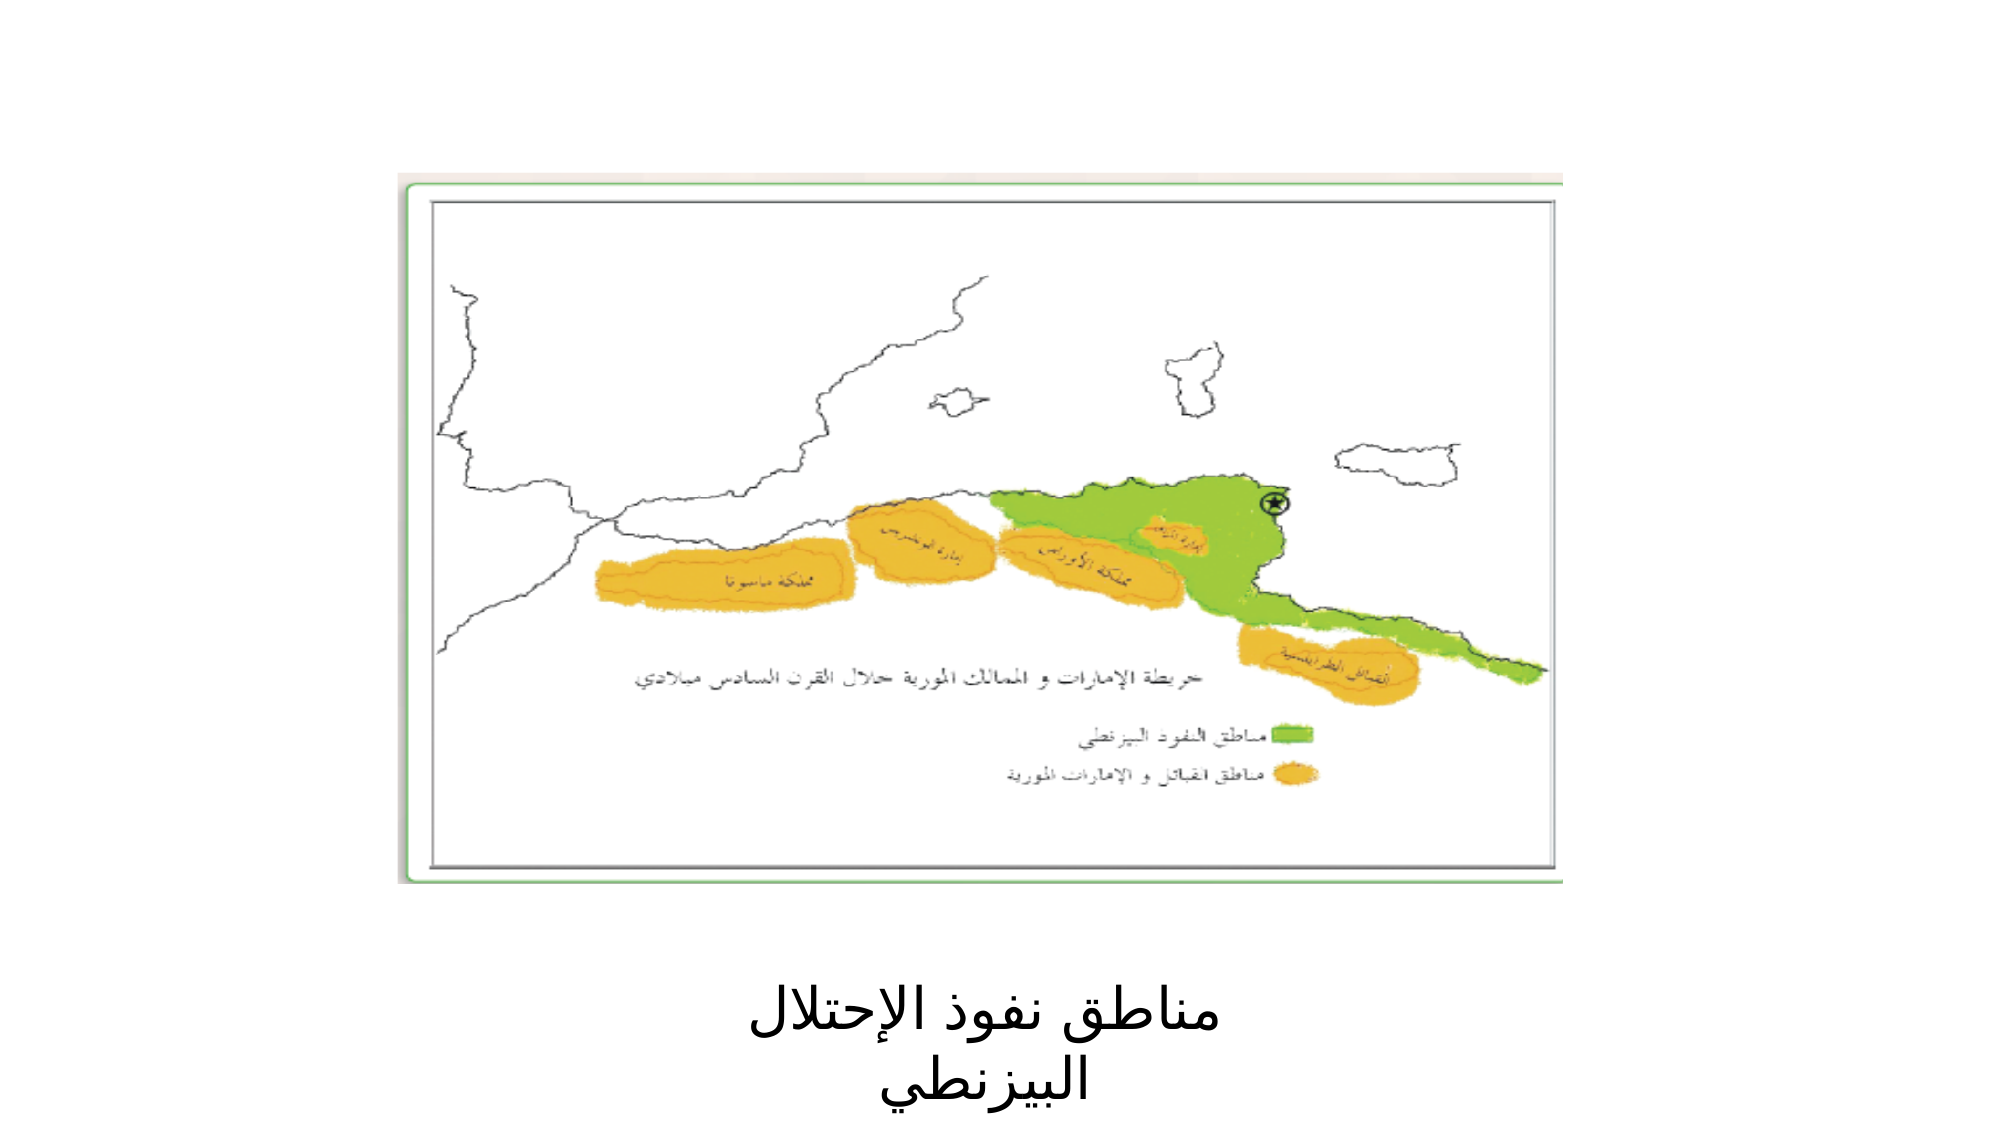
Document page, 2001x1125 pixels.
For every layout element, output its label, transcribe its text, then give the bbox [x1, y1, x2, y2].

picture [397, 172, 1563, 884]
text_box مناطق نفوذ الإحتلال البيزنطي [677, 963, 1294, 1050]
